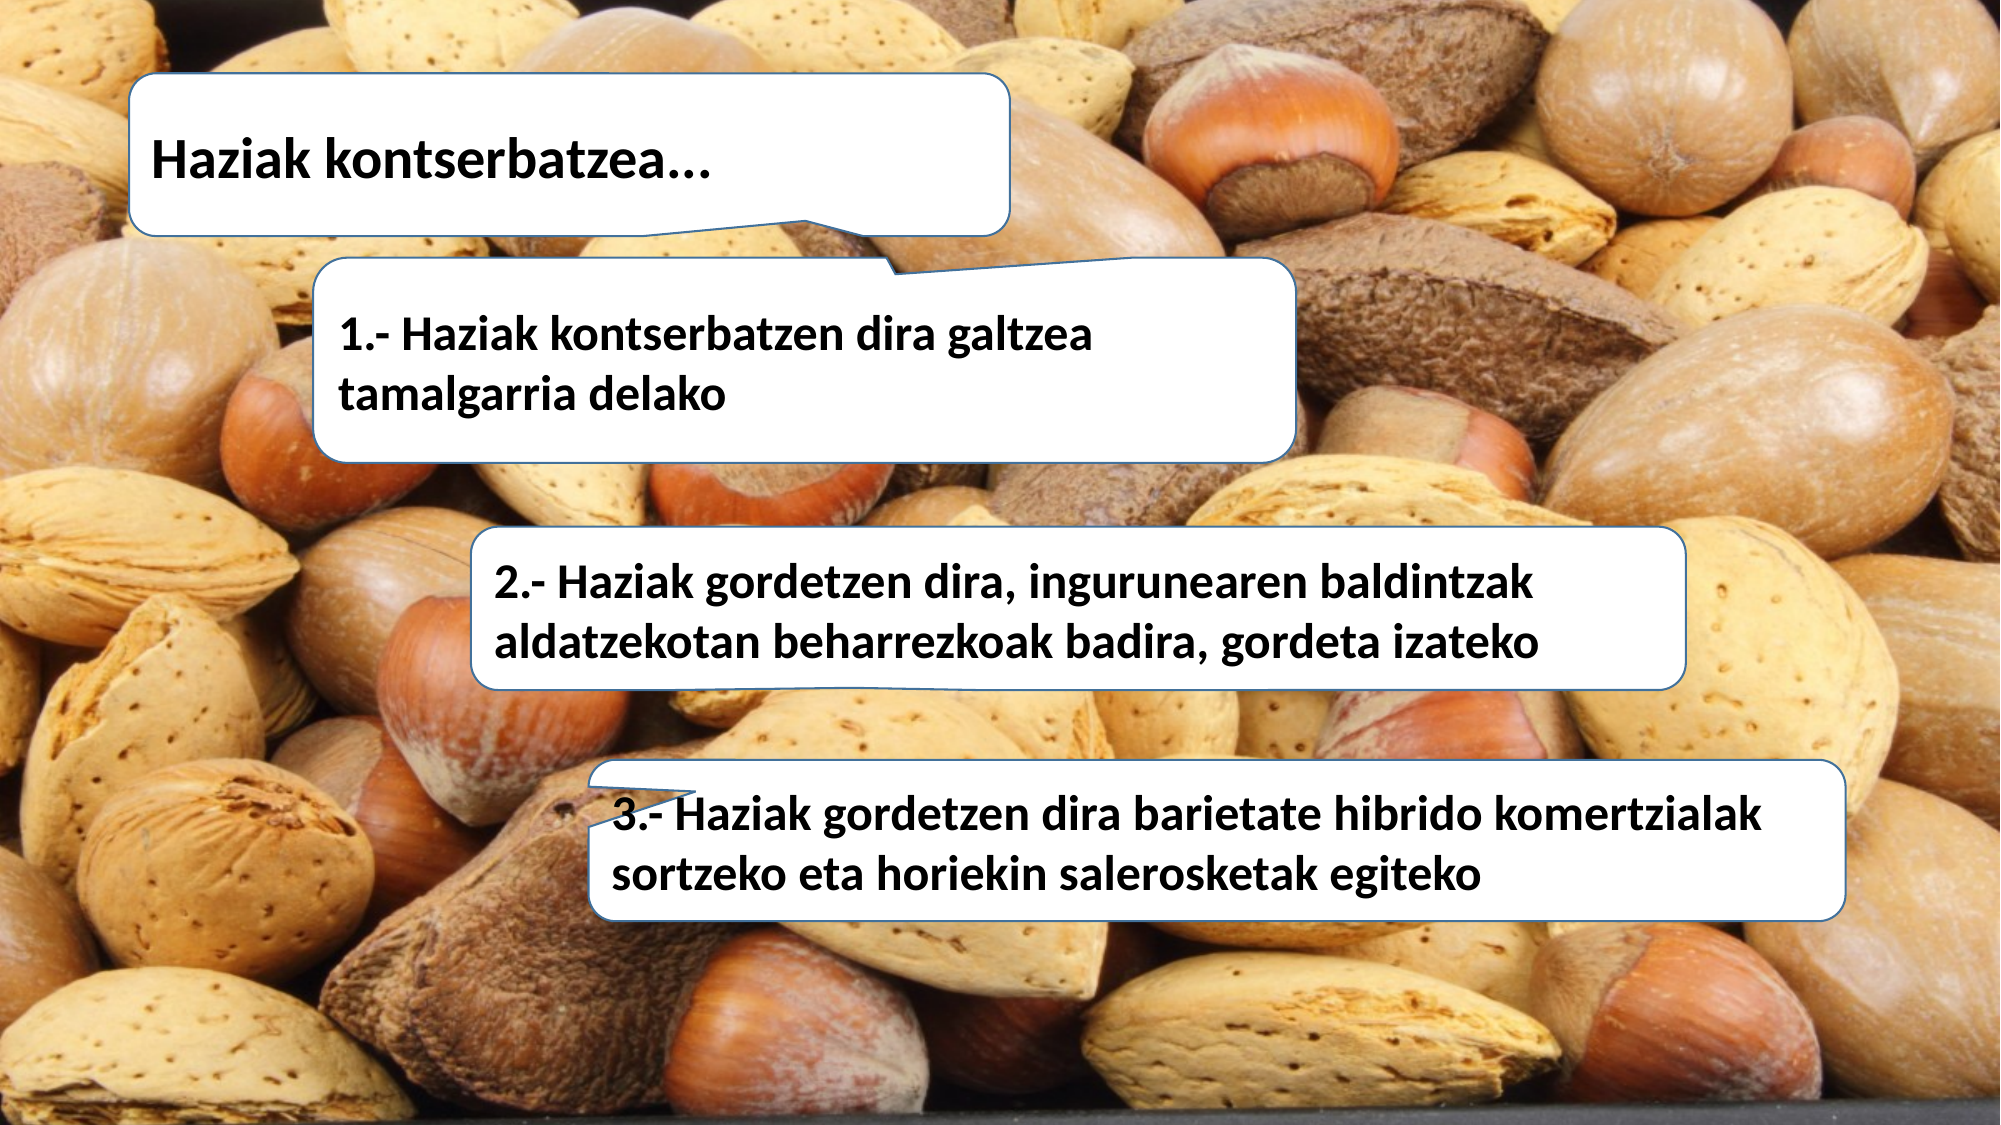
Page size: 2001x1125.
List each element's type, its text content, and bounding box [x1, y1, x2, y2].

picture [0, 0, 2000, 1125]
text_box 1.- Haziak kontserbatzen dira galtzea tamalgarria delako [313, 257, 1297, 463]
text_box 3.- Haziak gordetzen dira barietate hibrido komertzialak sortzeko eta horiekin salerosketak egiteko [588, 759, 1846, 922]
text_box 2.- Haziak gordetzen dira, ingurunearen baldintzak aldatzekotan beharrezkoak badira, gordeta izateko [470, 526, 1686, 691]
text_box Haziak kontserbatzea... [128, 73, 1010, 237]
